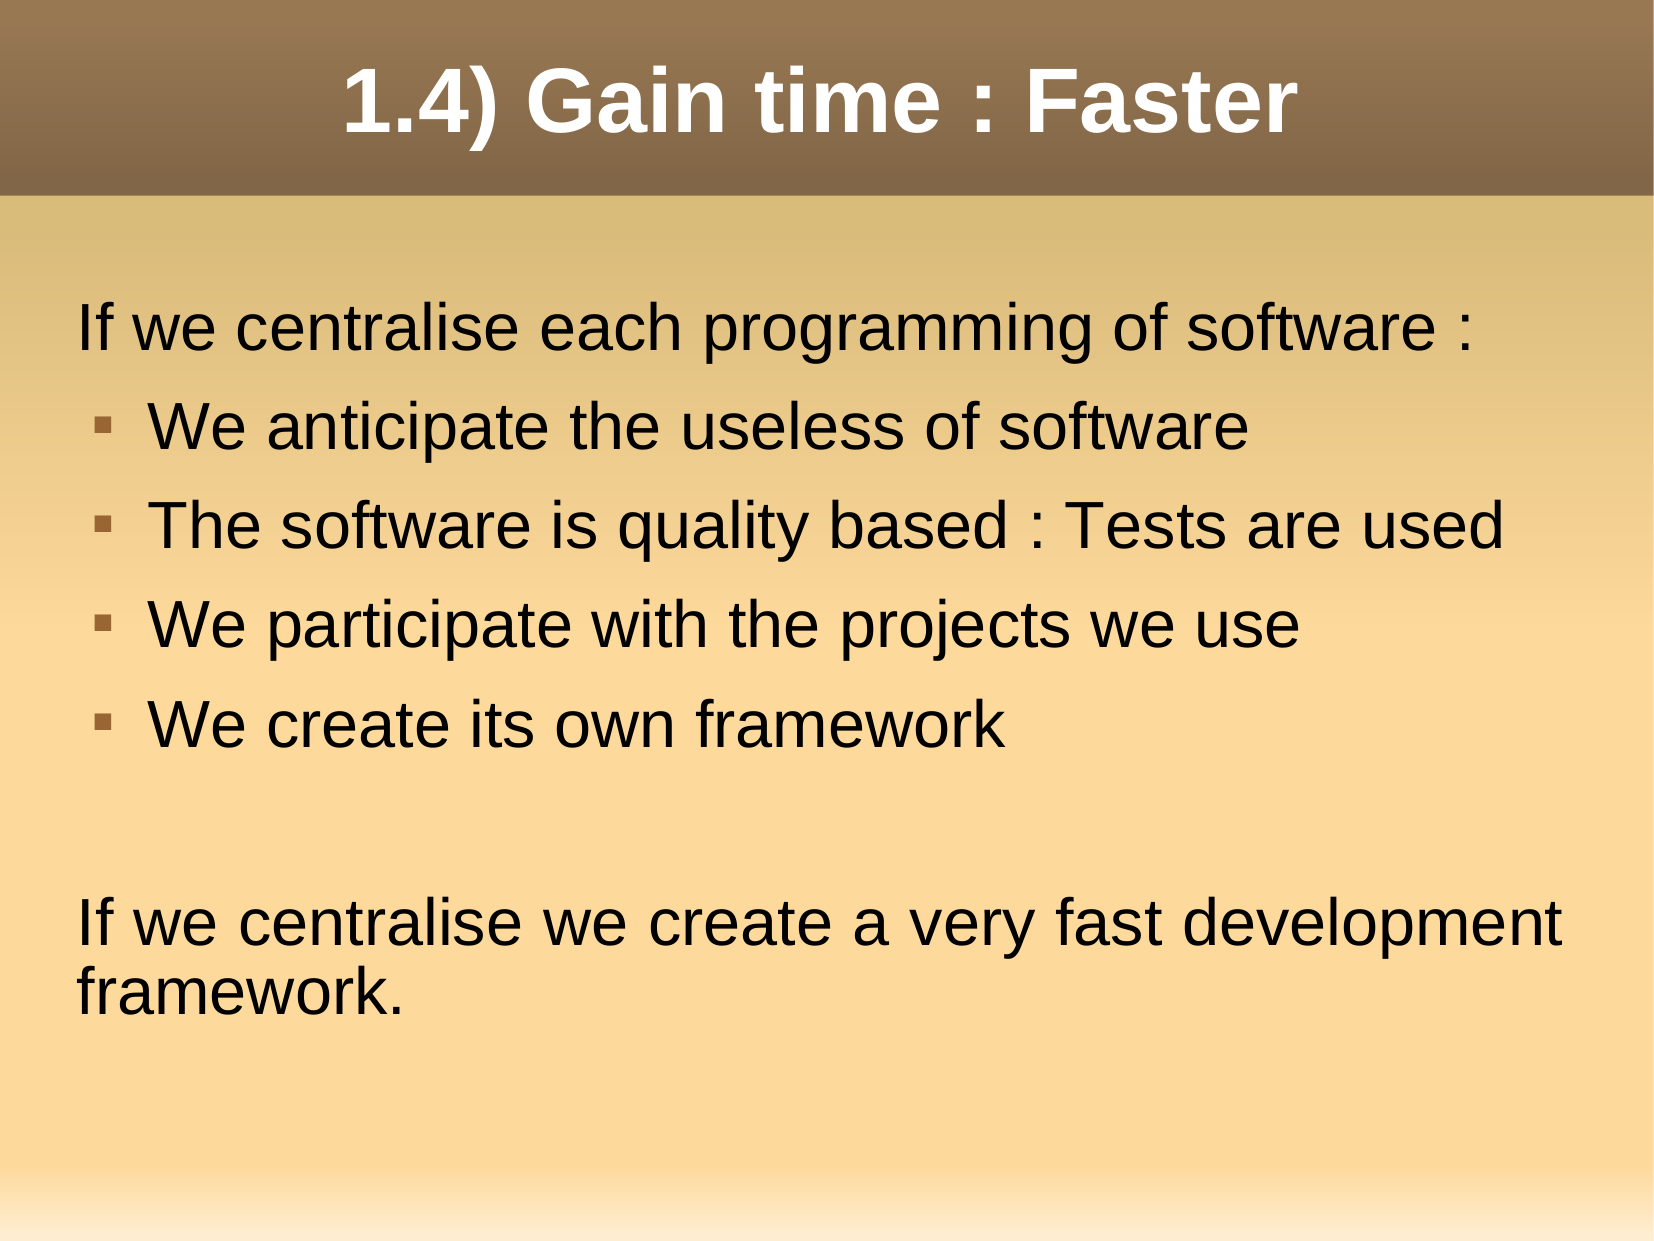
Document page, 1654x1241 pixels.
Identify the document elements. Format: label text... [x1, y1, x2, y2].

title 1.4) Gain time : Faster [76, 7, 1565, 200]
picture [0, 0, 1654, 1241]
list If we centralise each programming of software : We anticipate the useless of software The software is quality based : Tests are used We participate with the projects we use We create its own framework If we centralise we create a very fast development framework. [76, 295, 1565, 1099]
